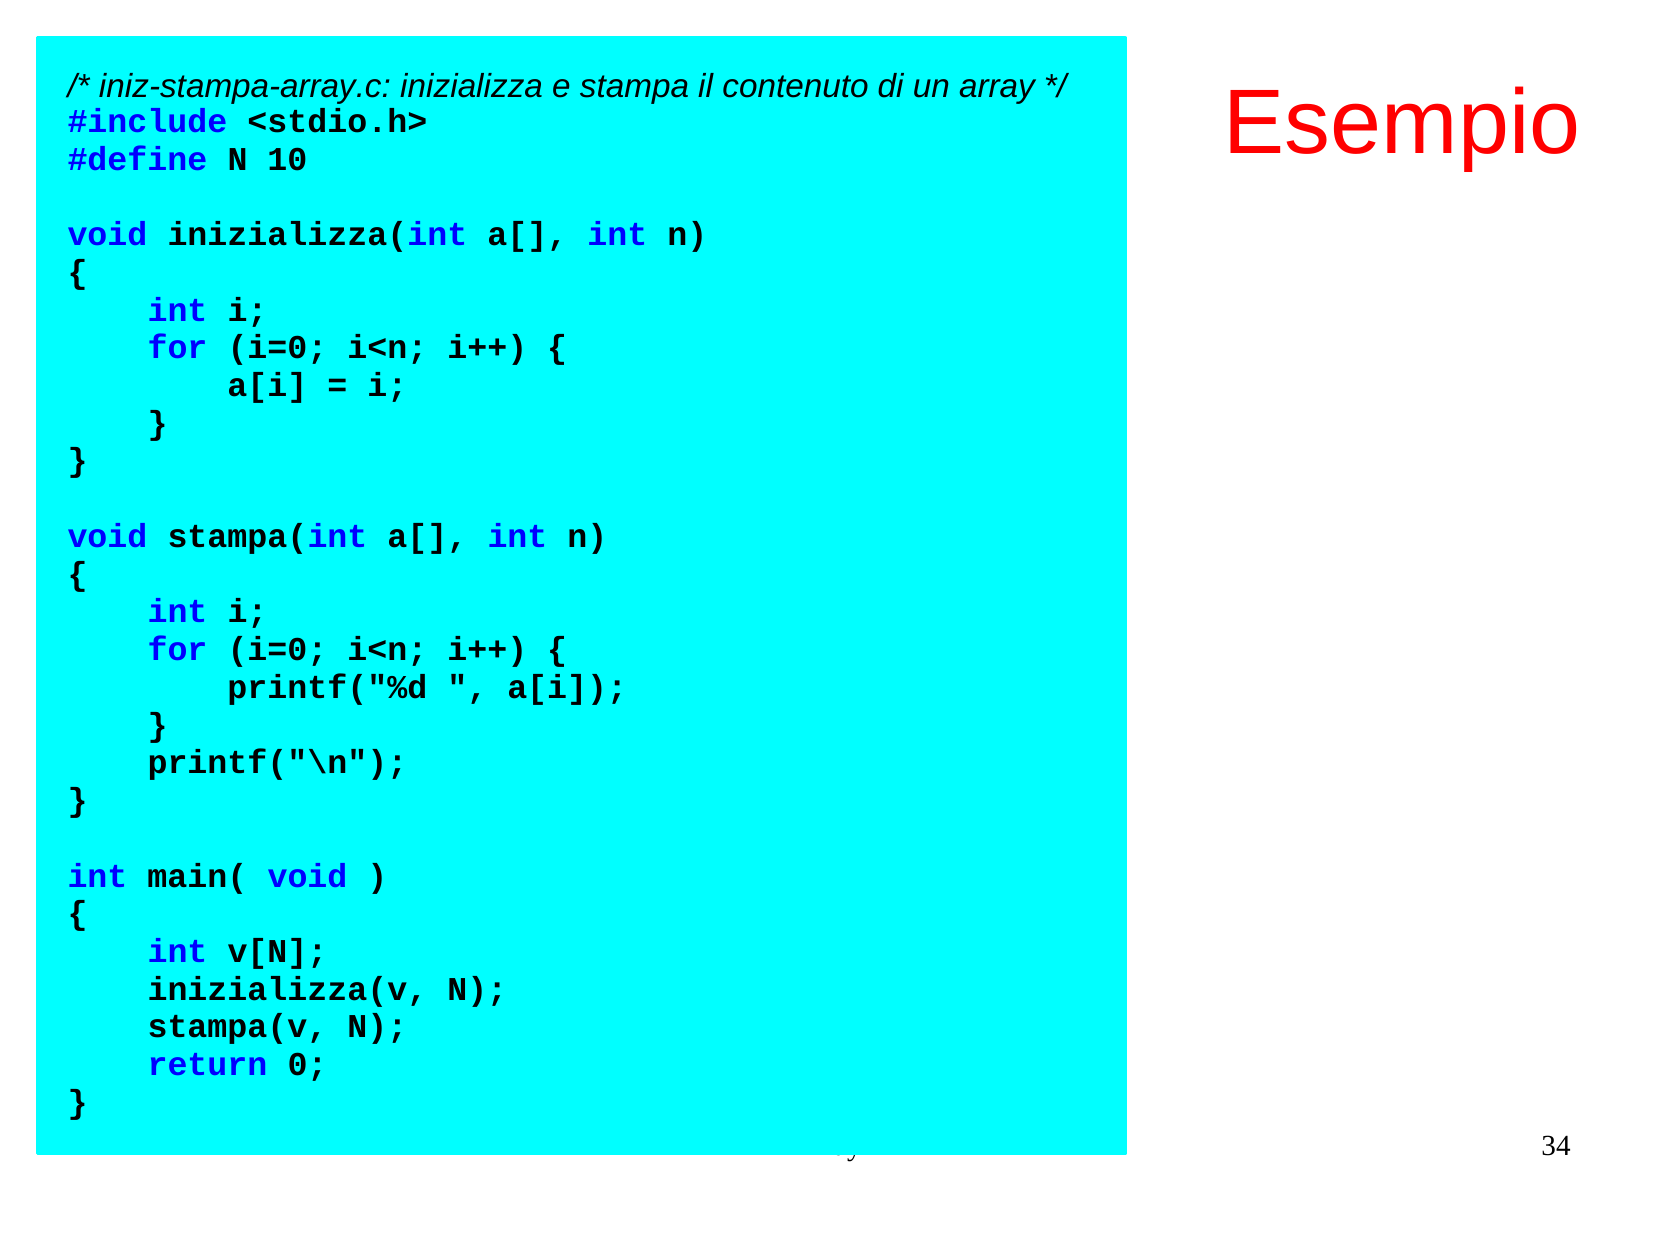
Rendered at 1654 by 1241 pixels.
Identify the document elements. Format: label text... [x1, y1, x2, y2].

text_box /* iniz-stampa-array.c: inizializza e stampa il contenuto di un array */ #include <stdio.h> #define N 10 void inizializza(int a[], int n) { int i; for (i=0; i<n; i++) { a[i] = i; } } void stampa(int a[], int n) { int i; for (i=0; i<n; i++) { printf("%d ", a[i]); } printf("\n"); } int main( void ) { int v[N]; inizializza(v, N); stampa(v, N); return 0; } [37, 37, 1126, 1154]
title Esempio [1162, 17, 1643, 226]
